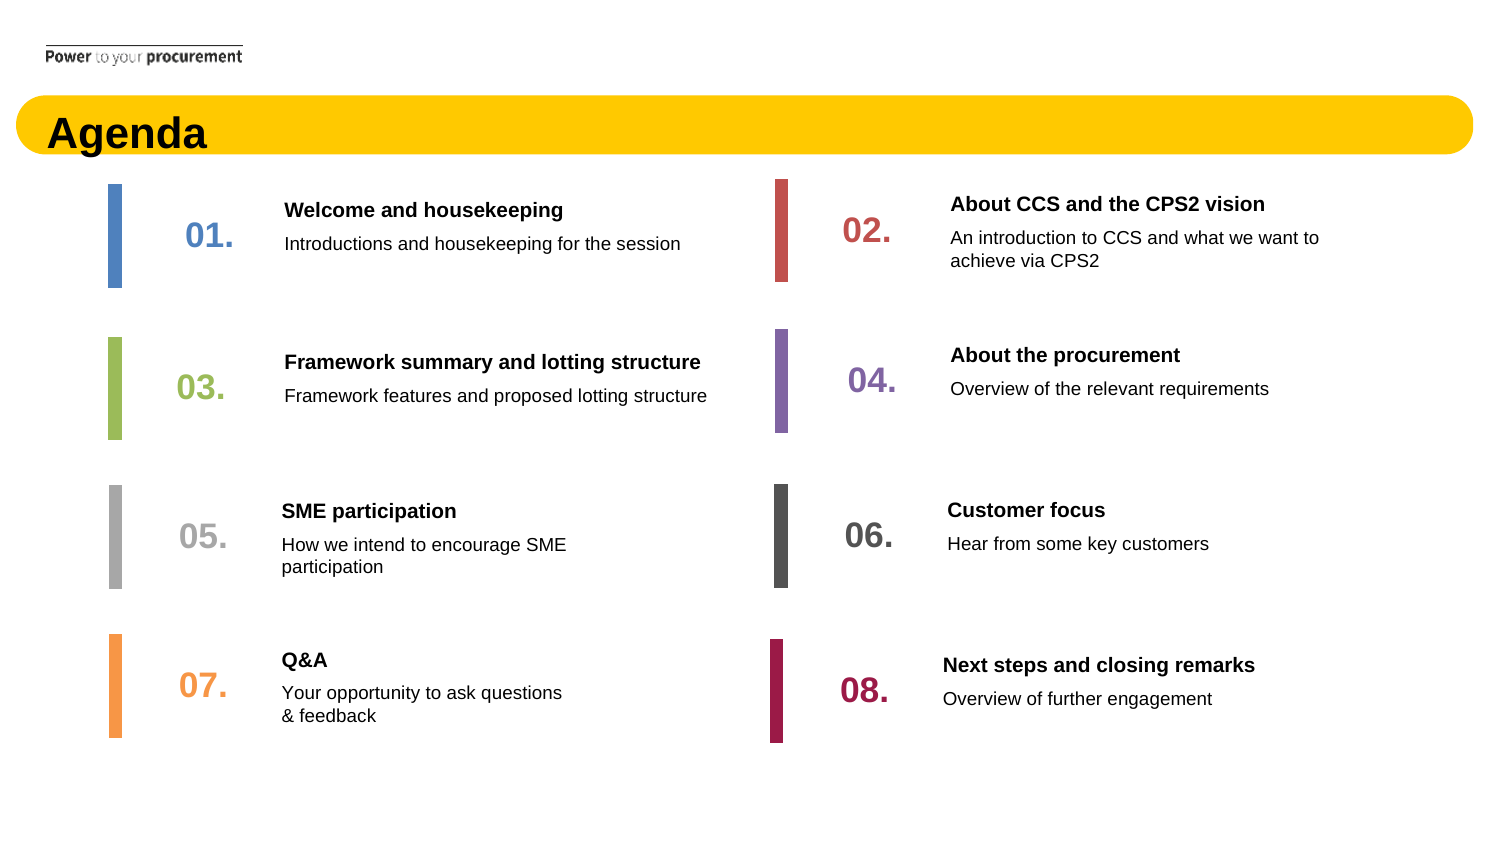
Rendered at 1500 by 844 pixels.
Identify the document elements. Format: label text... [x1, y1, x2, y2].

text_box [775, 329, 788, 433]
text_box Overview of further engagement [938, 684, 1288, 712]
text_box 08. [818, 664, 911, 713]
text_box Your opportunity to ask questions & feedback [277, 679, 627, 729]
text_box [770, 639, 783, 743]
text_box [108, 337, 122, 440]
text_box 04. [826, 354, 919, 403]
text_box [109, 634, 122, 738]
text_box [775, 209, 788, 282]
text_box About the procurement [946, 339, 1418, 369]
text_box An introduction to CCS and what we want to achieve via CPS2 [946, 223, 1384, 274]
text_box 02. [823, 204, 911, 252]
text_box Overview of the relevant requirements [946, 374, 1384, 425]
text_box Hear from some key customers [943, 529, 1419, 557]
text_box Welcome and housekeeping [280, 209, 756, 224]
text_box Introductions and housekeeping for the session [280, 229, 745, 257]
text_box 06. [823, 509, 916, 558]
text_box How we intend to encourage SME participation [277, 530, 627, 581]
text_box 03. [156, 362, 246, 410]
text_box 07. [157, 659, 250, 708]
text_box About CCS and the CPS2 vision [946, 188, 1418, 219]
text_box 01. [163, 209, 256, 258]
text_box 05. [157, 511, 250, 559]
title Agenda [46, 104, 878, 209]
text_box [108, 209, 122, 288]
text_box Framework summary and lotting structure [280, 346, 745, 377]
text_box Customer focus [943, 494, 1408, 524]
text_box SME participation [277, 495, 742, 525]
text_box [109, 485, 122, 589]
text_box Next steps and closing remarks [938, 649, 1403, 679]
text_box Framework features and proposed lotting structure [280, 381, 718, 409]
text_box Q&A [277, 644, 742, 674]
text_box [774, 484, 788, 588]
